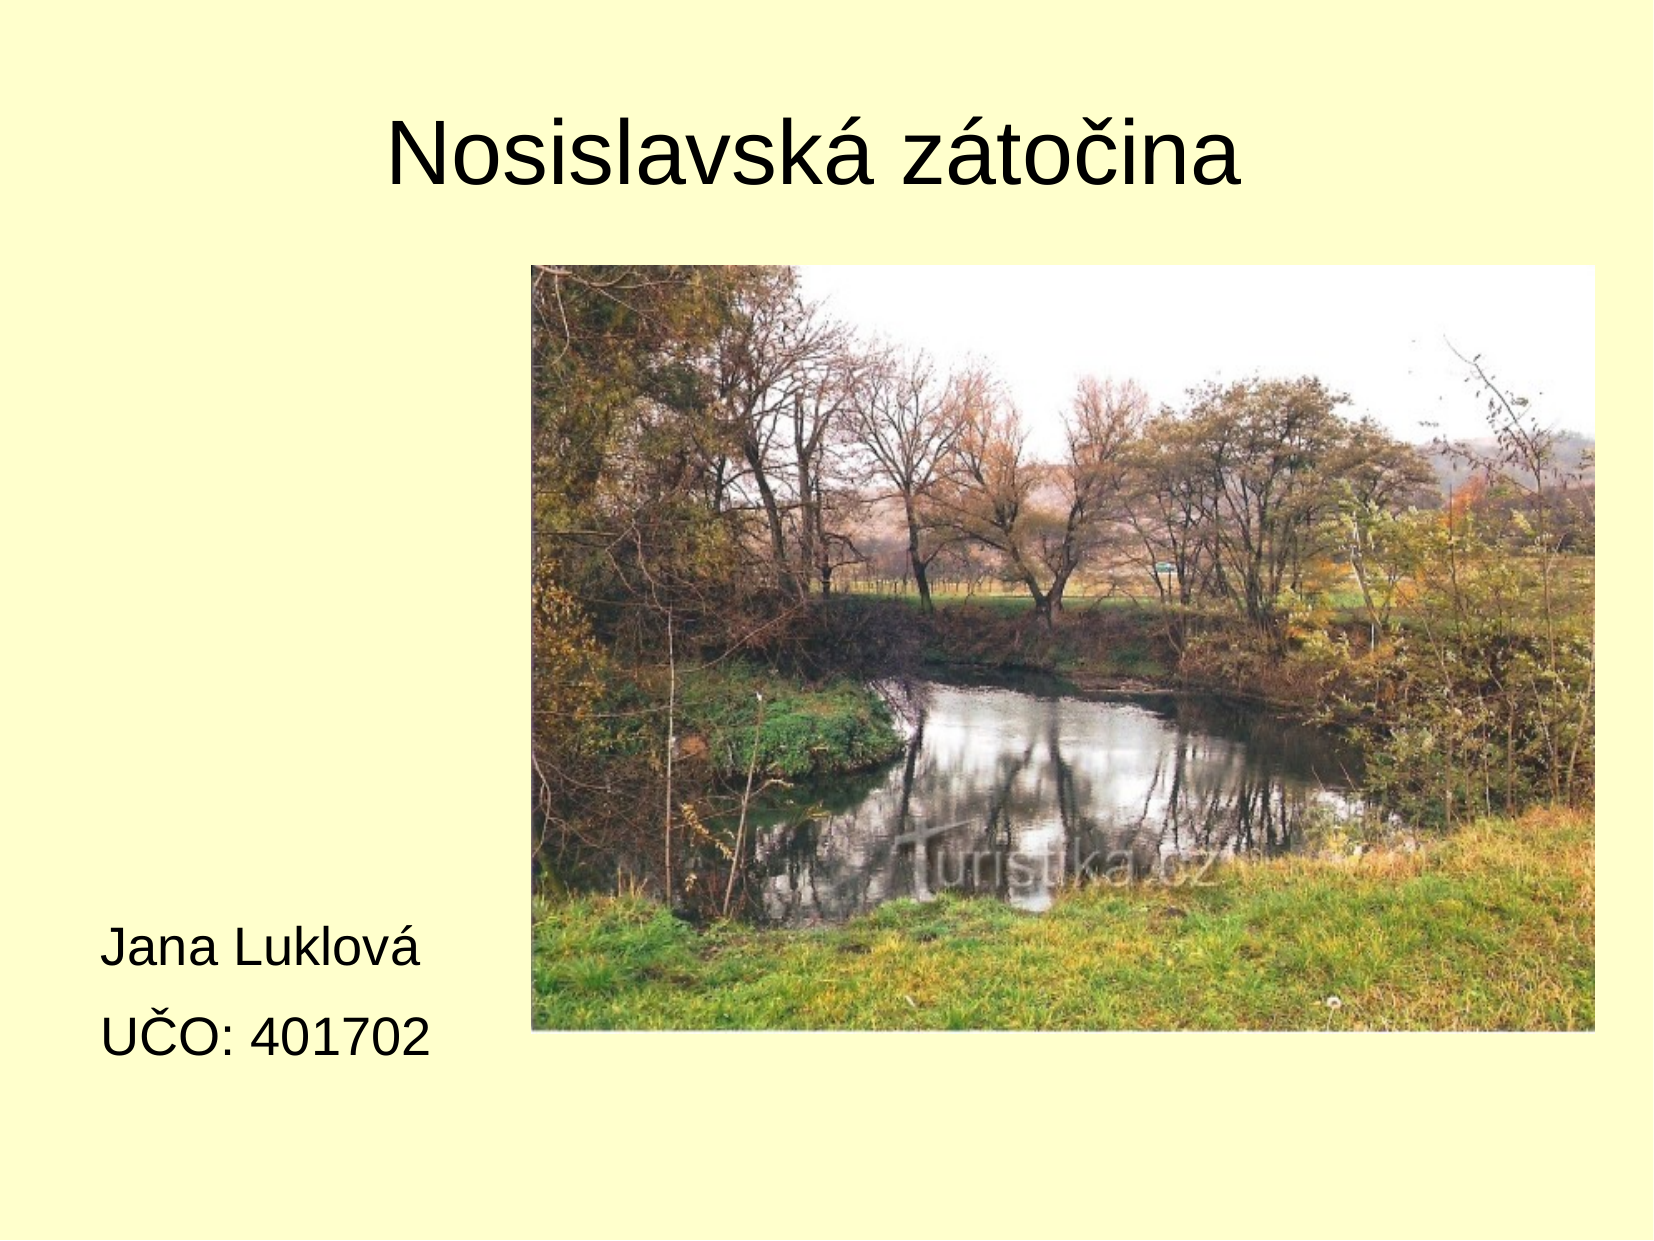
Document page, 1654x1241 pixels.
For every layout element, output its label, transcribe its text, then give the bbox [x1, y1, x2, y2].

list Jana Luklová UČO: 401702 [82, 290, 809, 1109]
picture [531, 265, 1595, 1034]
title Nosislavská zátočina [82, 49, 1571, 257]
